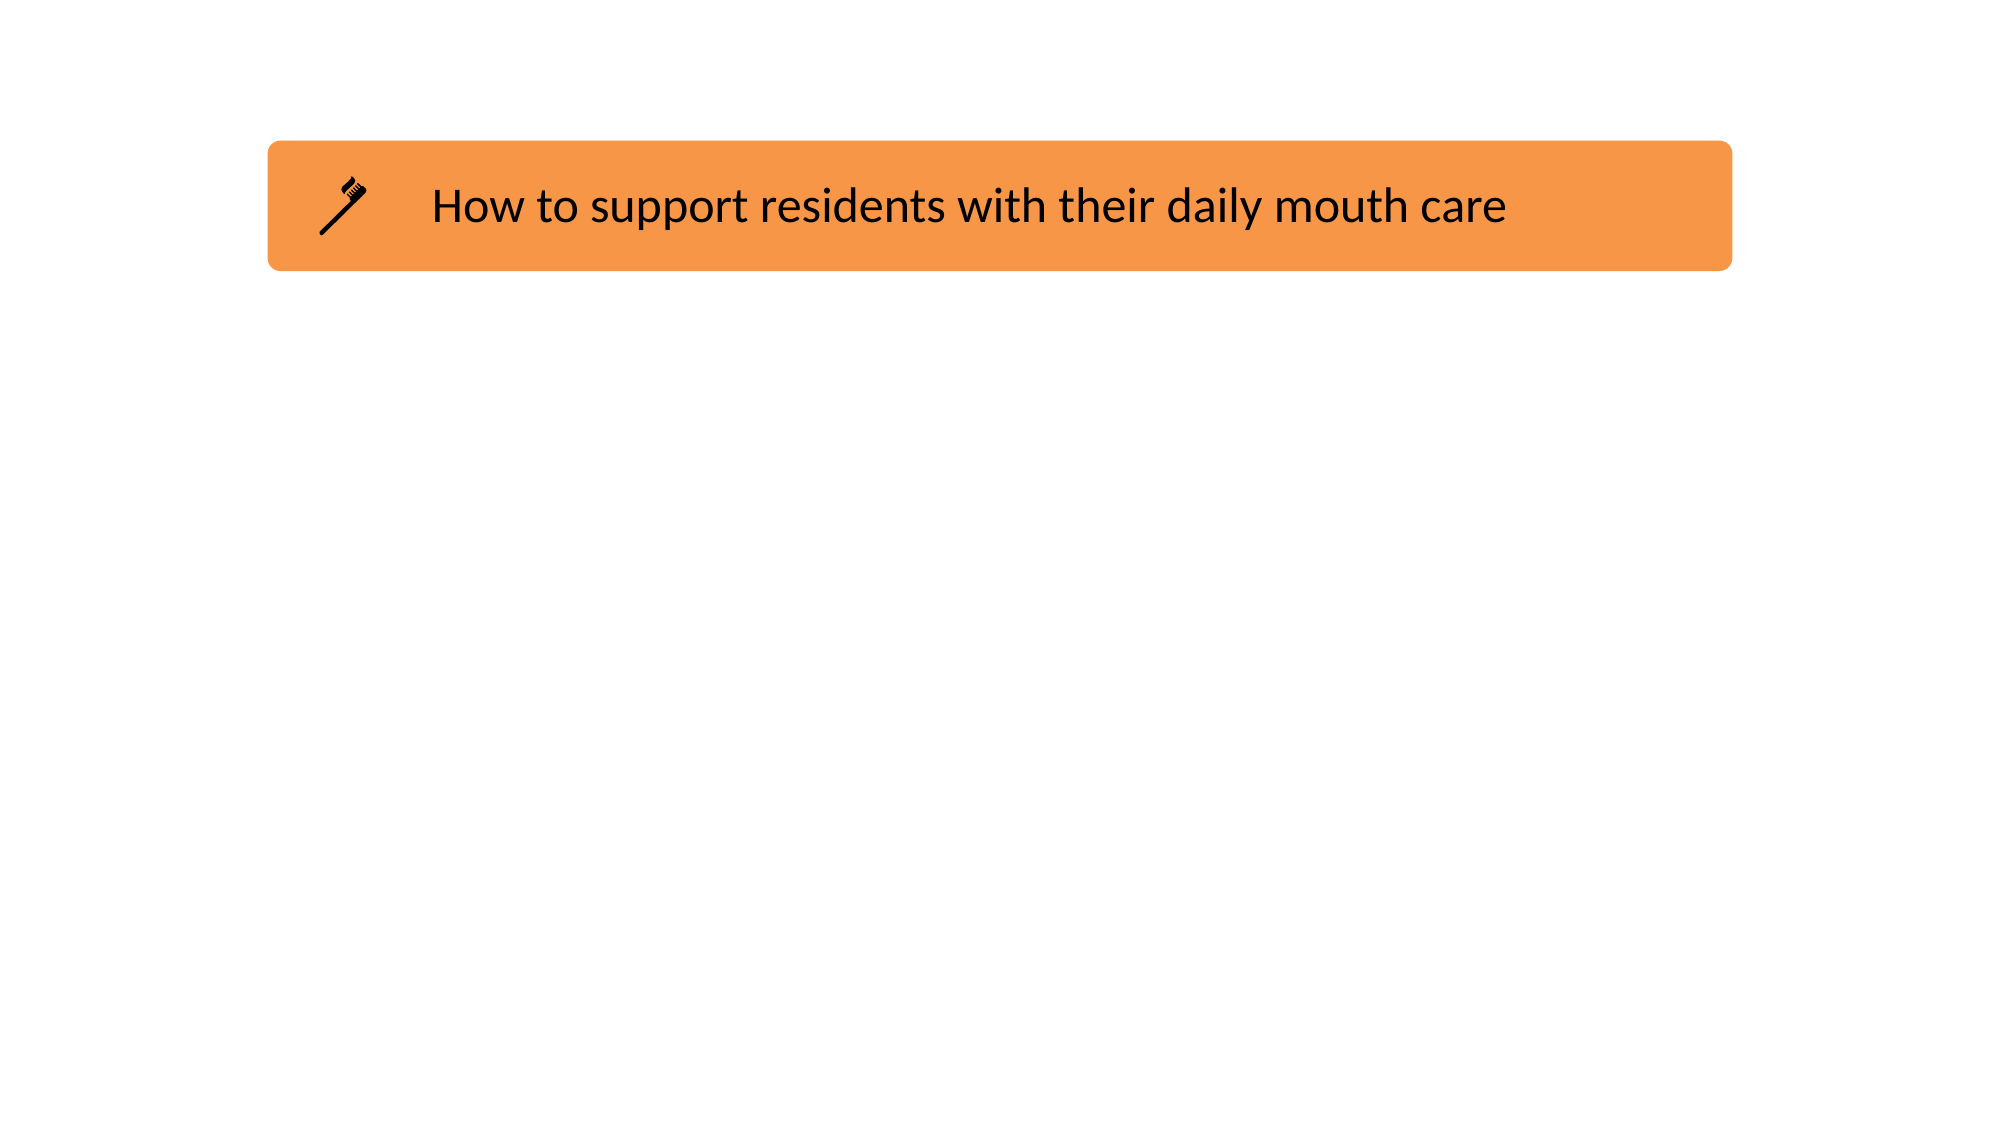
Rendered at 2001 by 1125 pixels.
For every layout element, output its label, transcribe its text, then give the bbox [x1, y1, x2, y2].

text_box How to support residents with their daily mouth care [418, 140, 1733, 272]
text_box [267, 140, 418, 272]
